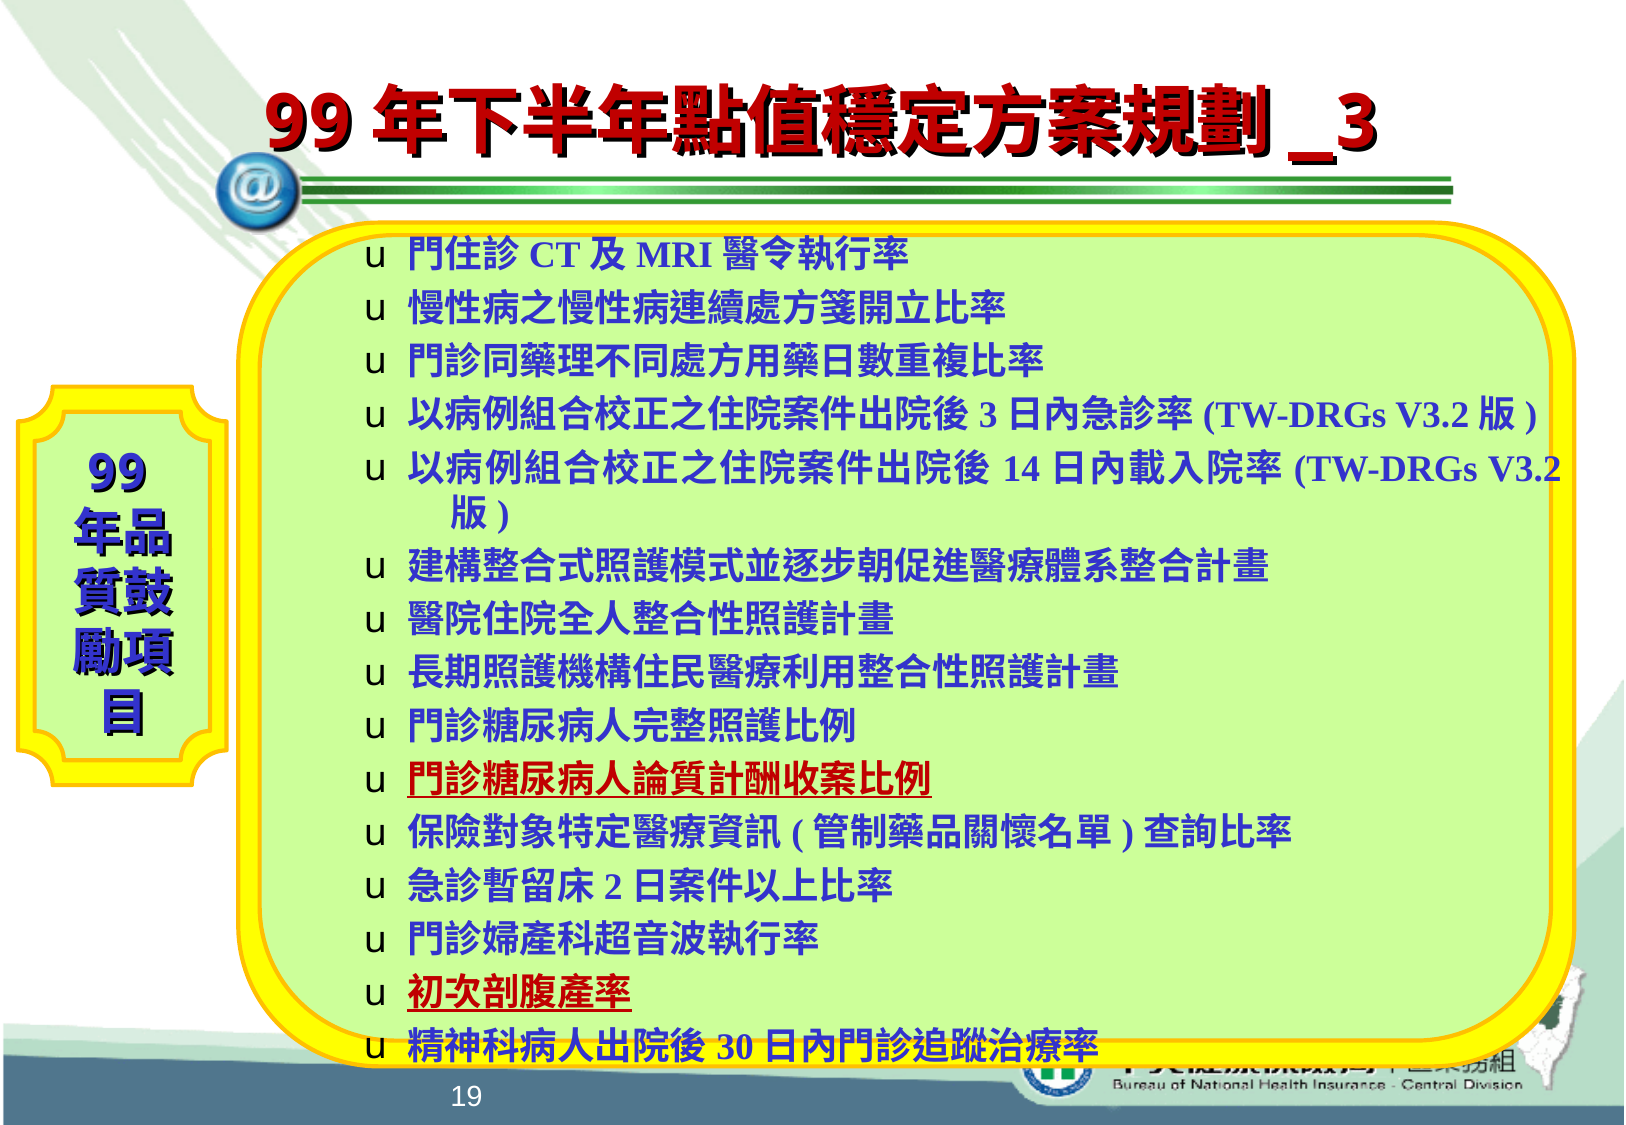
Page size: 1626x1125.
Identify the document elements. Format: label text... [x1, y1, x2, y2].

text_box [238, 286, 261, 1003]
text_box [435, 1067, 815, 1125]
text_box 99年品質鼓勵項目 [34, 411, 210, 761]
text_box 門住診CT及MRI醫令執行率 慢性病之慢性病連續處方箋開立比率 門診同藥理不同處方用藥日數重複比率 以病例組合校正之住院案件出院後3日內急診率(TW-DRGs V3.2版) 以病例組合校正之住院案件出院後14日內載入院率(TW-DRGs V3.2版) 建構整合式照護模式並逐步朝促進醫療體系整合計畫 醫院住院全人整合性照護計畫 長期照護機構住民醫療利用整合性照護計畫 門診糖尿病人完整照護比例 門診糖尿病人論質計酬收案比例 保險對象特定醫療資訊(管制藥品關懷名單)查詢比率 急診暫留床2日案件以上比率 門診婦產科超音波執行率 初次剖腹產率 精神科病人出院後30日內門診追蹤治療率 [261, 222, 1586, 1067]
title 99年下半年點值穩定方案規劃_3 [121, 23, 1521, 211]
text_box [17, 386, 227, 786]
